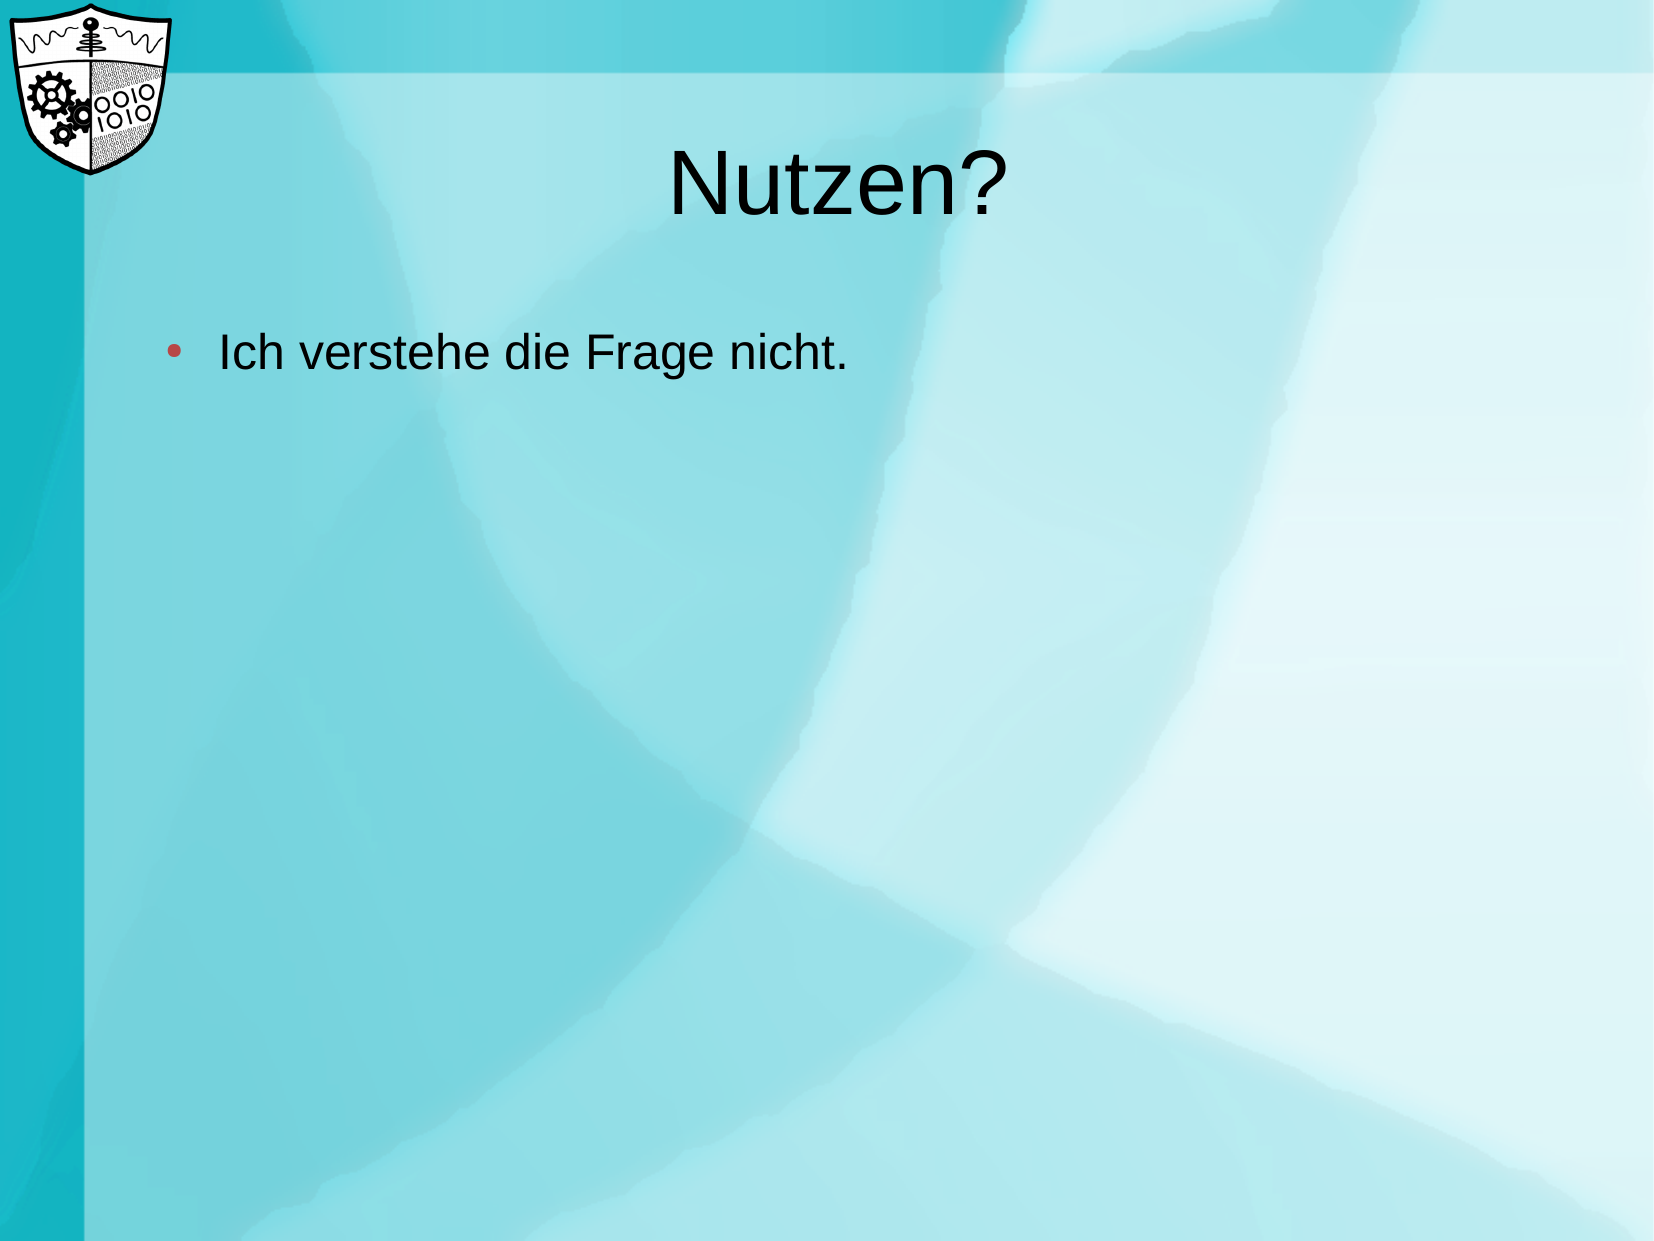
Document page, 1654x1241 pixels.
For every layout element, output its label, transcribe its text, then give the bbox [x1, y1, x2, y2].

list Ich verstehe die Frage nicht. [147, 324, 1512, 1162]
picture [0, 0, 1654, 1241]
title Nutzen? [94, 78, 1583, 287]
